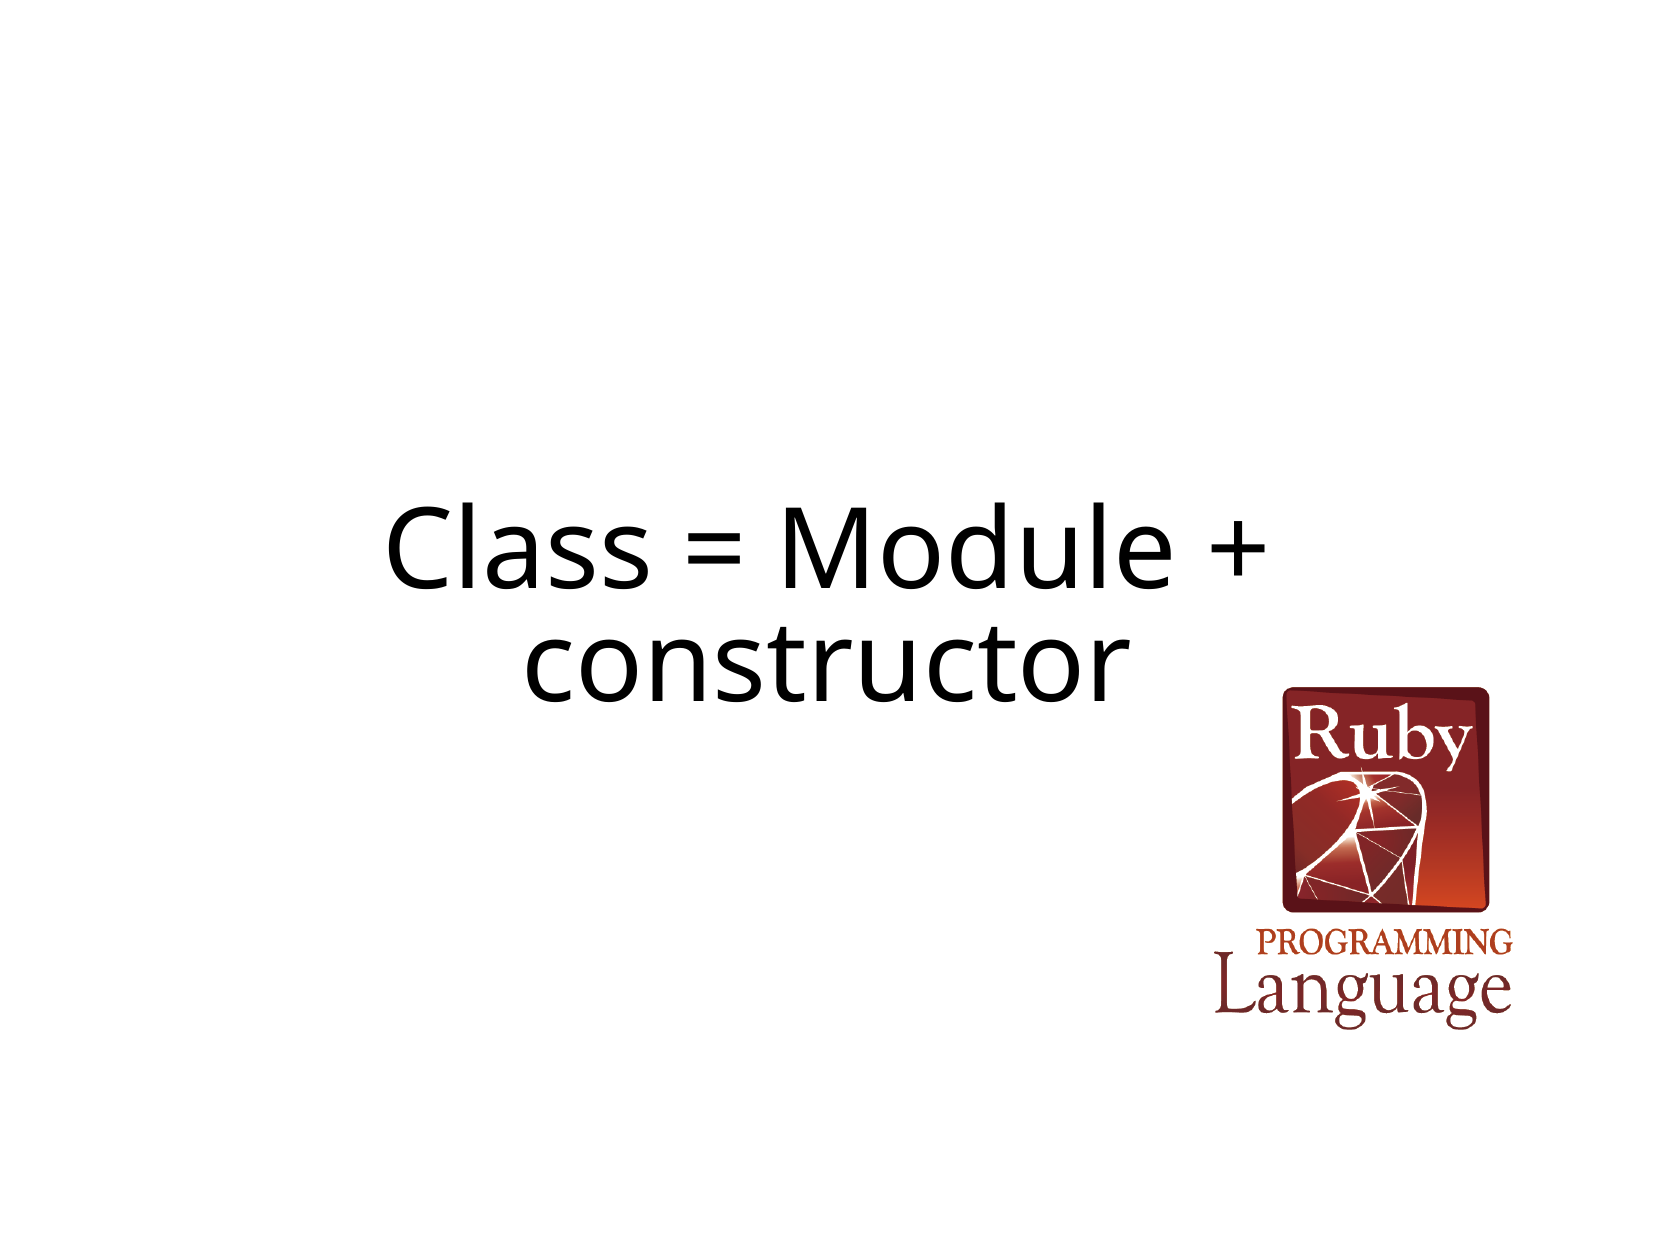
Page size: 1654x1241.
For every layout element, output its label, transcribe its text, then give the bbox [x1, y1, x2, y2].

picture [1210, 679, 1515, 1034]
text_box Class = Module + constructor [59, 472, 1595, 621]
